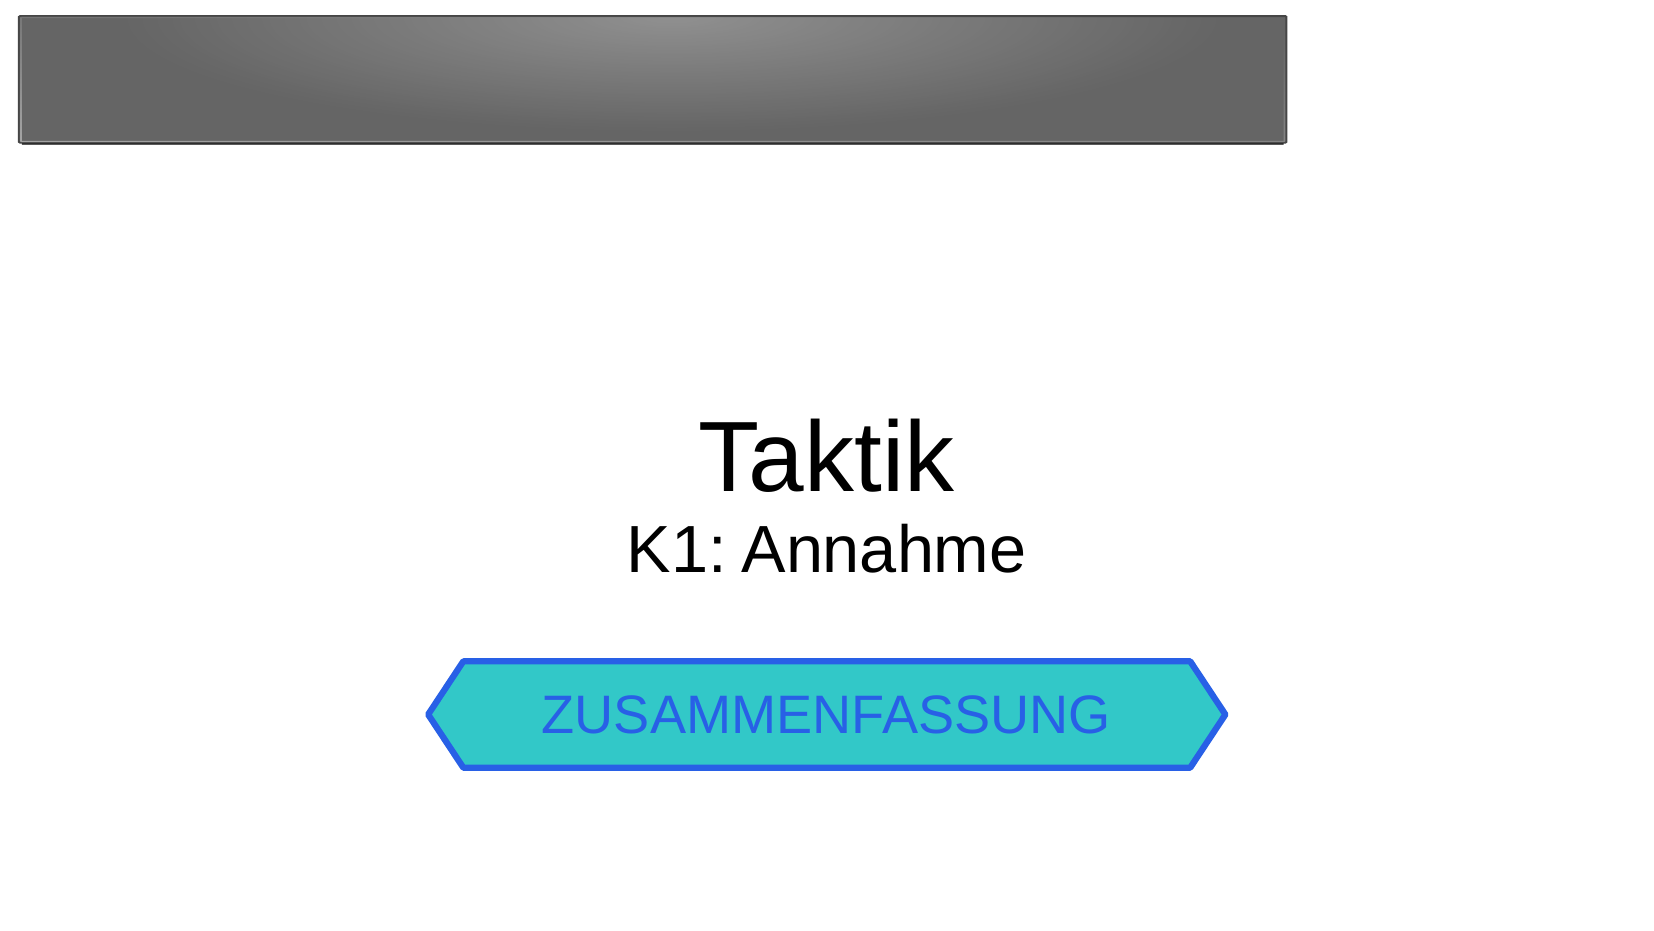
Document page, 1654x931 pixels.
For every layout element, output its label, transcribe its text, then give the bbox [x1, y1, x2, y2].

text_box ZUSAMMENFASSUNG [428, 661, 1226, 768]
subtitle Taktik K1: Annahme [82, 224, 1571, 764]
